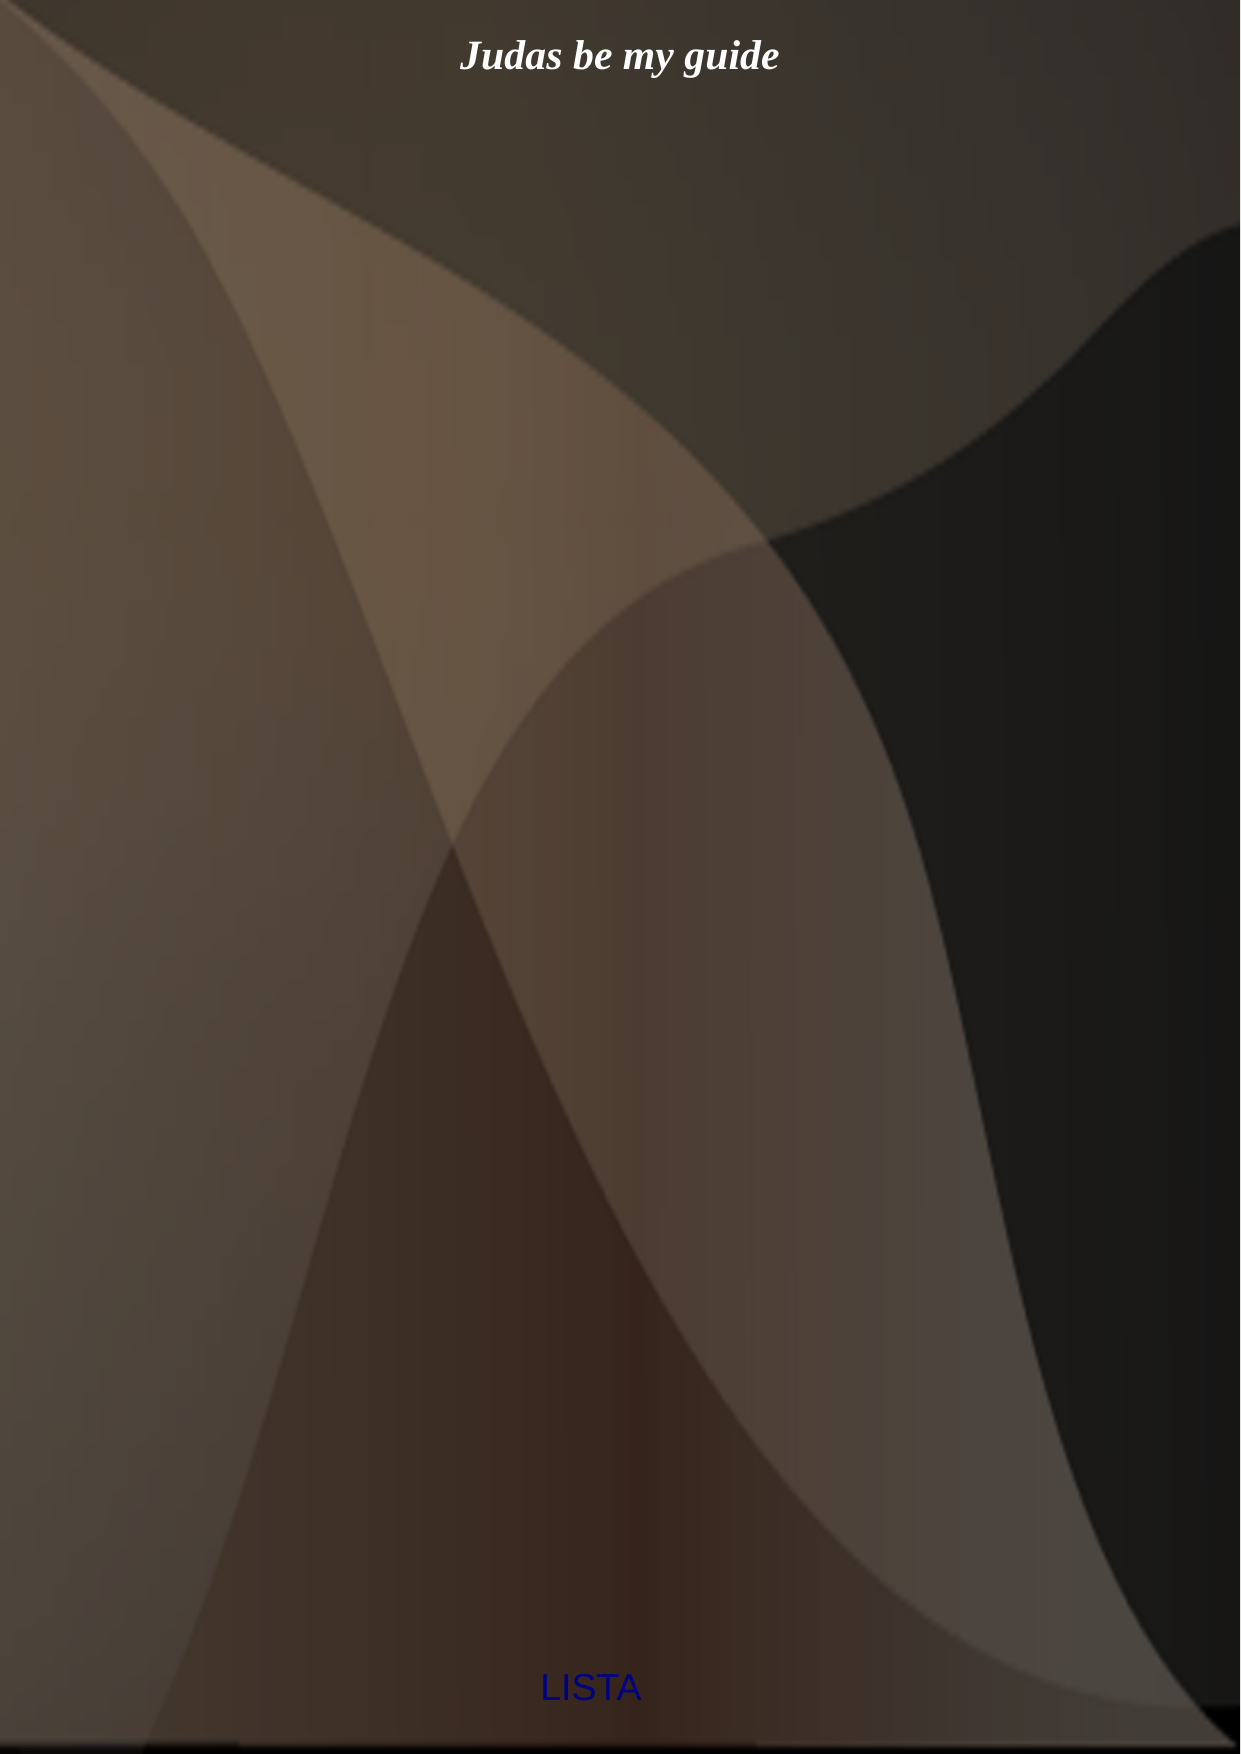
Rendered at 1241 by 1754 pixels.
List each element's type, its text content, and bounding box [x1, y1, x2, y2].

text_box LISTA [525, 1659, 657, 1717]
title Judas be my guide [88, 23, 1152, 88]
picture [0, 0, 1241, 1754]
